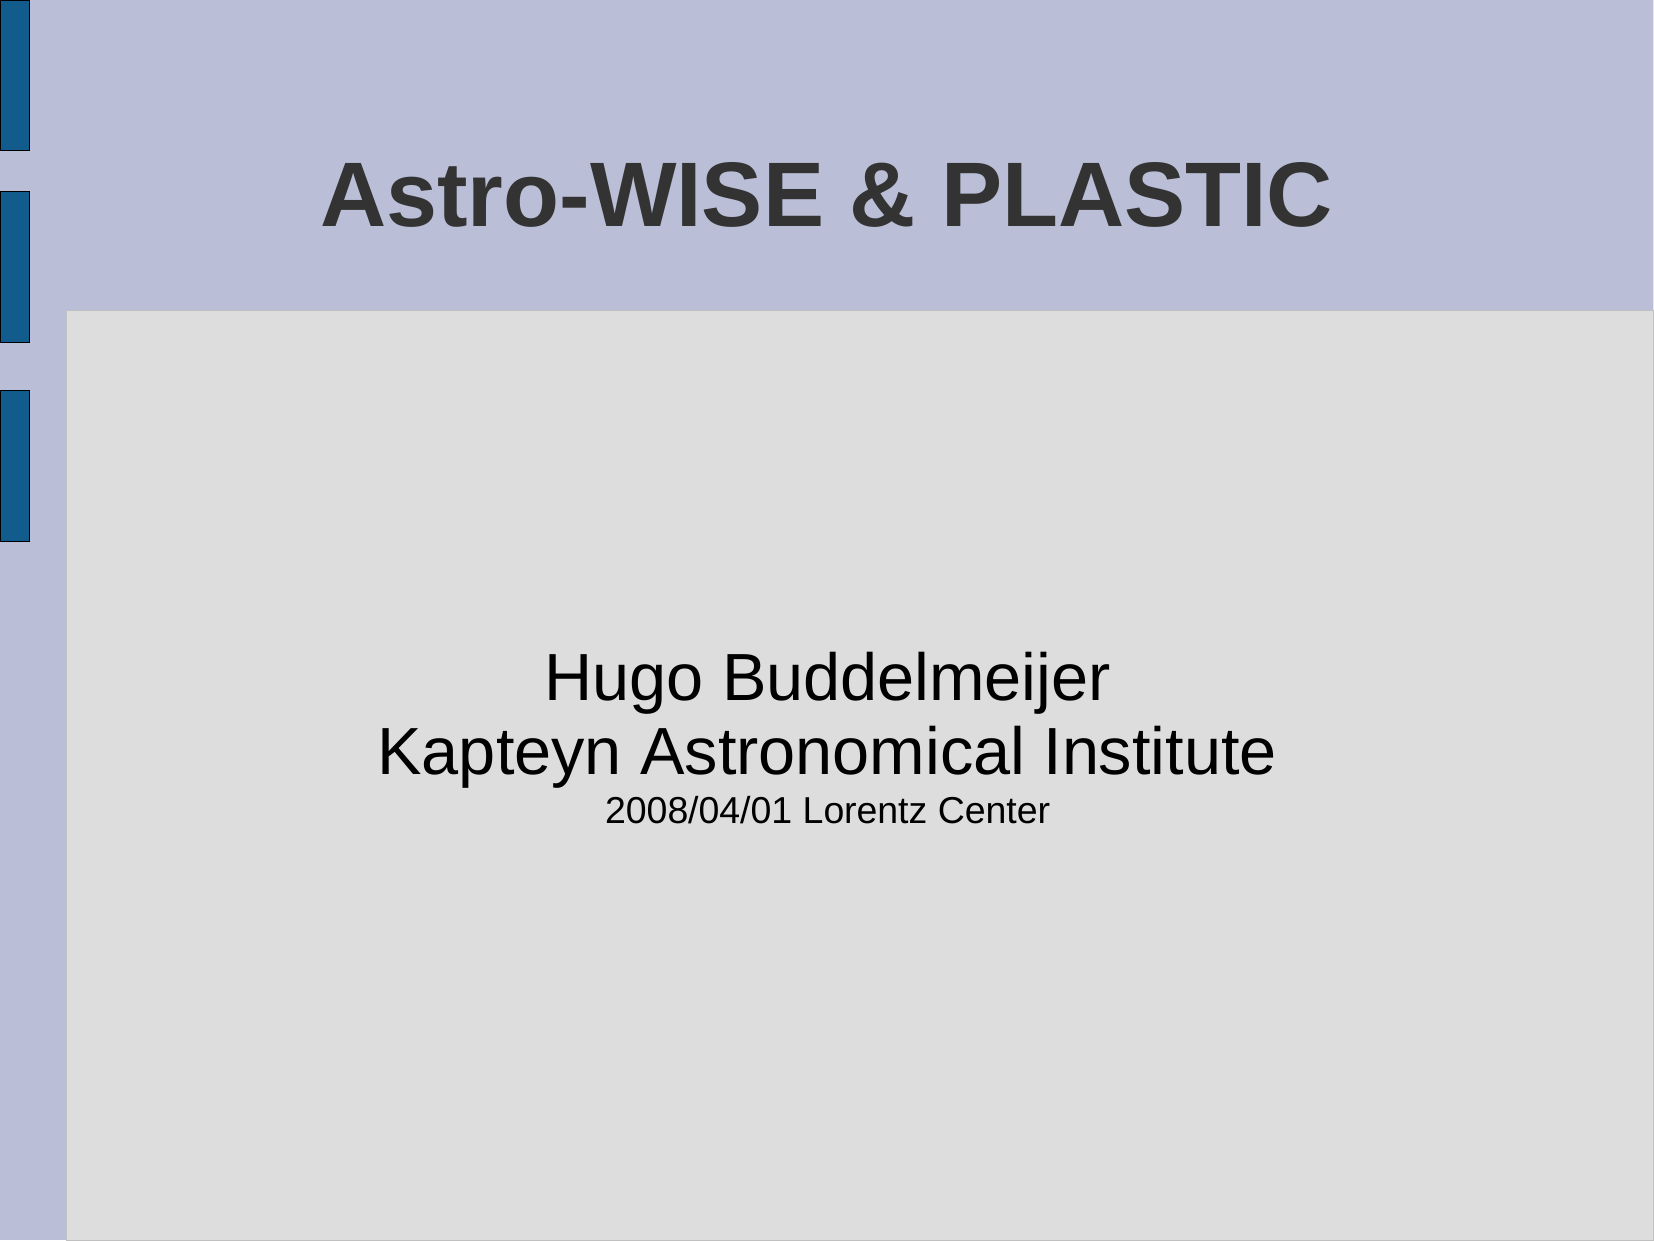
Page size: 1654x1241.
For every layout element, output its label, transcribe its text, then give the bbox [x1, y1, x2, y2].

title Astro-WISE & PLASTIC [121, 91, 1534, 299]
subtitle Hugo Buddelmeijer Kapteyn Astronomical Institute 2008/04/01 Lorentz Center [121, 344, 1534, 1127]
